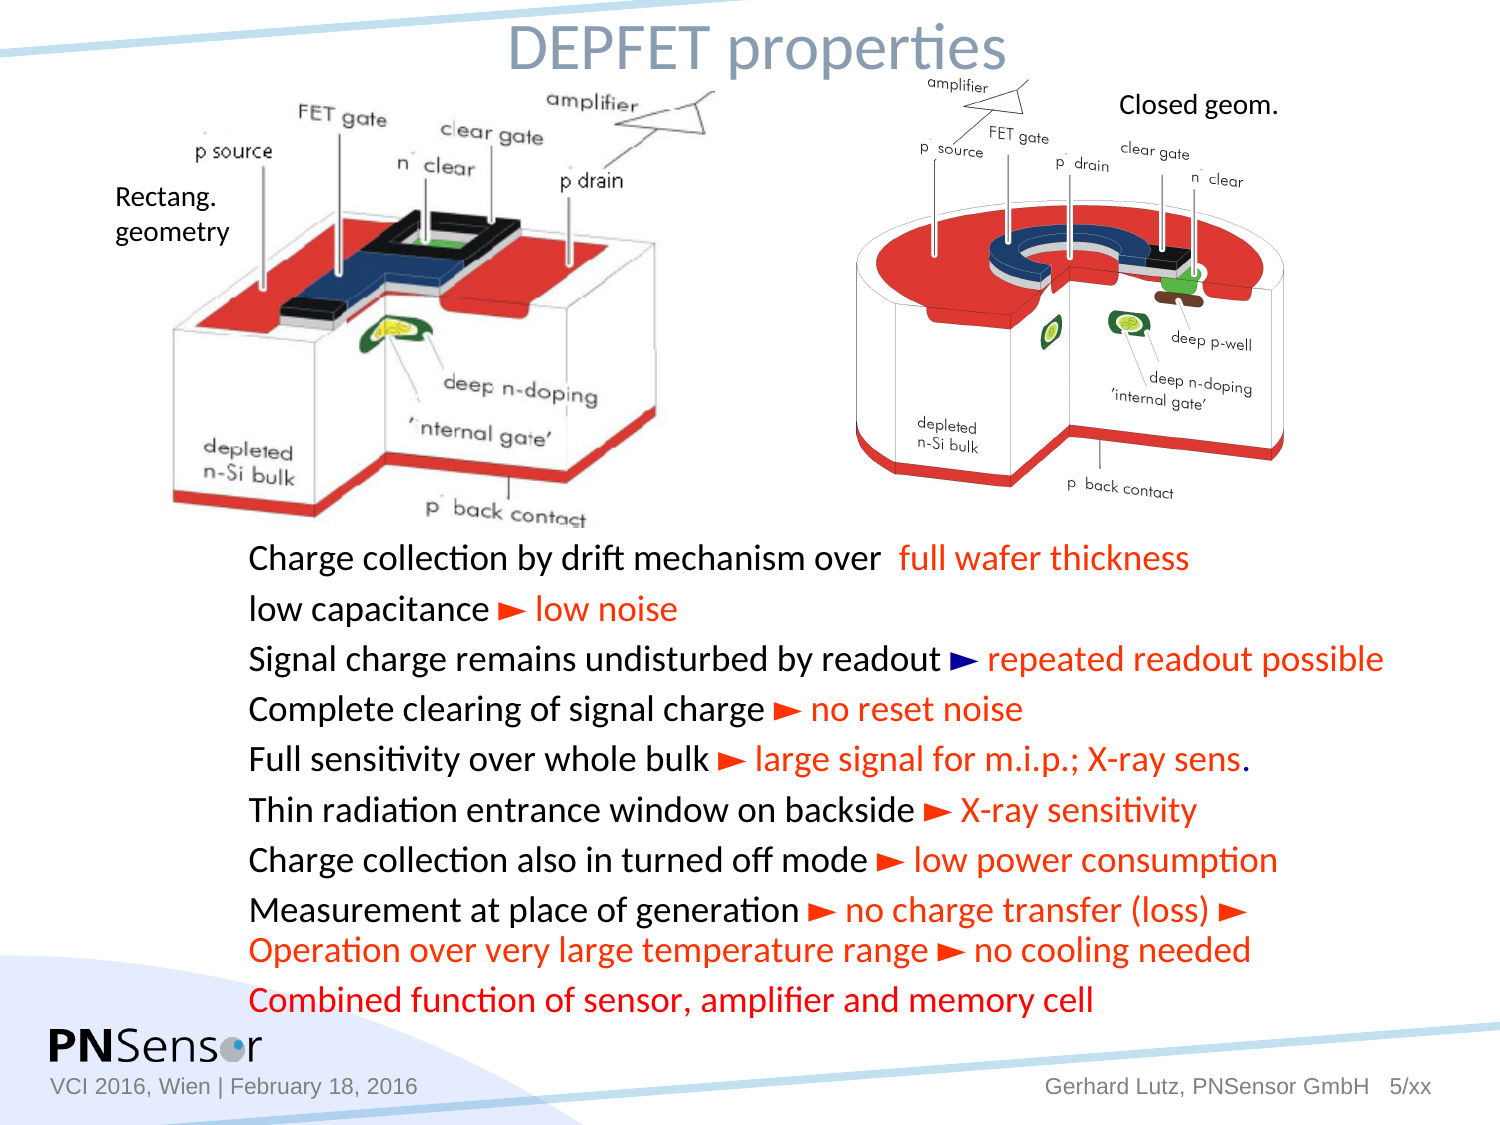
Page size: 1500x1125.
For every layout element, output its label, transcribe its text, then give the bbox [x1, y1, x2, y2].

text_box Closed geom. [1104, 78, 1296, 129]
list Charge collection by drift mechanism over full wafer thickness low capacitance ► low noise Signal charge remains undisturbed by readout ► repeated readout possible Complete clearing of signal charge ► no reset noise Full sensitivity over whole bulk ► large signal for m.i.p.; X-ray sens. Thin radiation entrance window on backside ► X-ray sensitivity Charge collection also in turned off mode ► low power consumption Measurement at place of generation ► no charge transfer (loss) ► Operation over very large temperature range ► no cooling needed Combined function of sensor, amplifier and memory cell [99, 538, 1426, 1036]
picture [170, 91, 715, 528]
text_box Rectang. geometry [100, 169, 247, 256]
picture [856, 78, 1284, 499]
title DEPFET properties [102, 3, 1428, 88]
